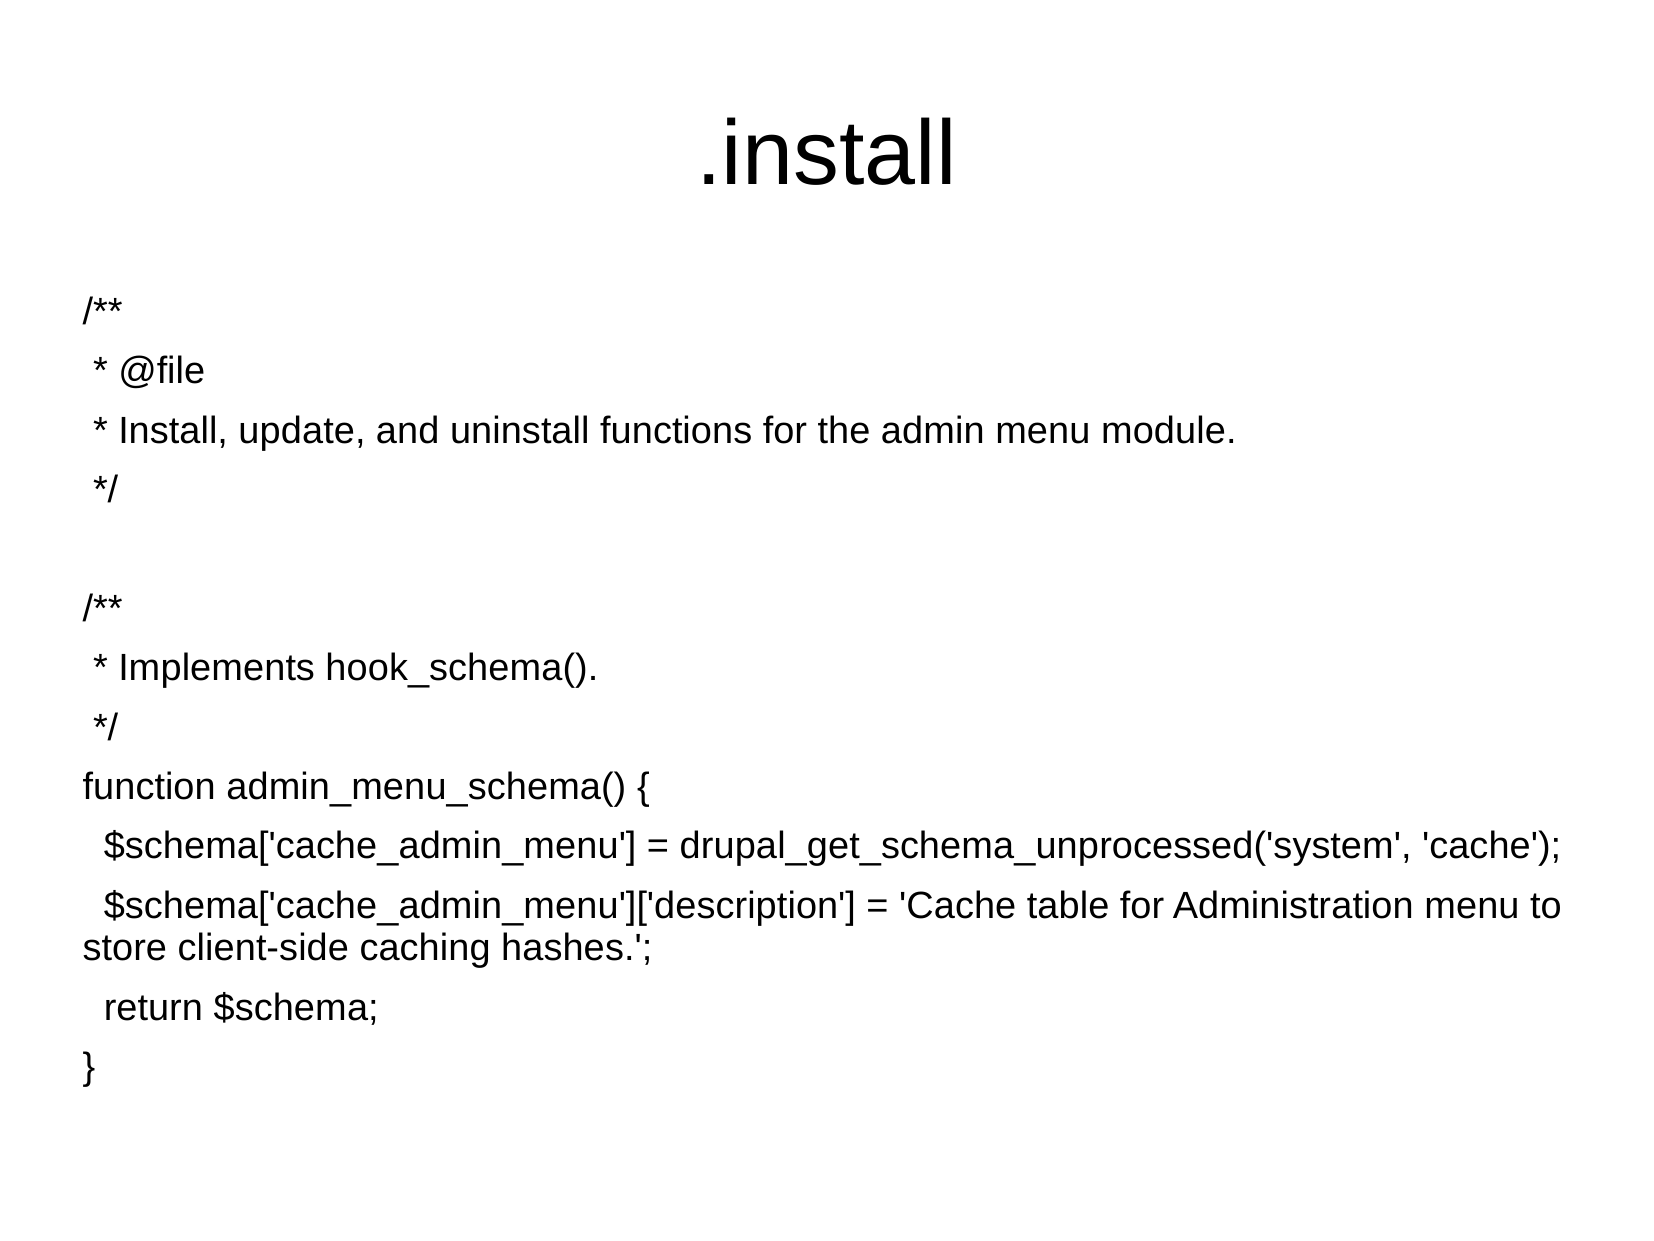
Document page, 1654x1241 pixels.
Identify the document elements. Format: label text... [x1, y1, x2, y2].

list /** * @file * Install, update, and uninstall functions for the admin menu module. */ /** * Implements hook_schema(). */ function admin_menu_schema() { $schema['cache_admin_menu'] = drupal_get_schema_unprocessed('system', 'cache'); $schema['cache_admin_menu']['description'] = 'Cache table for Administration menu to store client-side caching hashes.'; return $schema; } [82, 290, 1571, 1109]
title .install [82, 49, 1571, 257]
